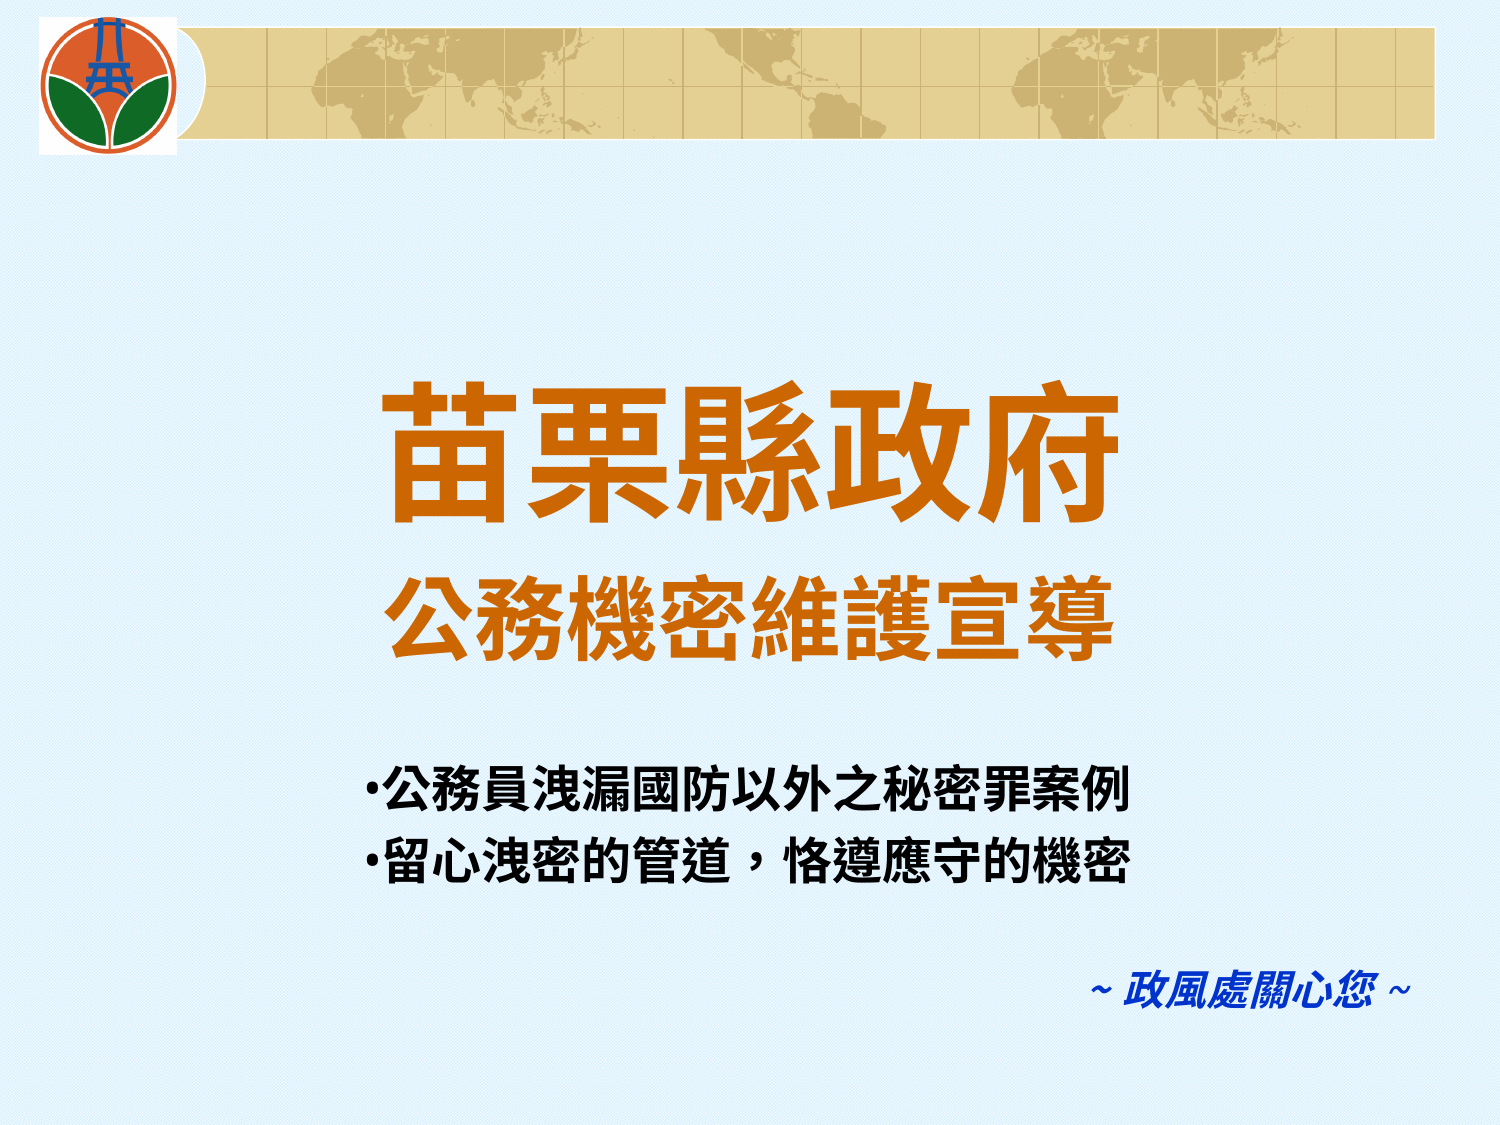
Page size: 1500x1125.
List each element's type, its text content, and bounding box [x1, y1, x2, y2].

subtitle 公務員洩漏國防以外之秘密罪案例 留心洩密的管道，恪遵應守的機密 ~政風處關心您~ [348, 692, 1424, 1047]
title 苗栗縣政府 公務機密維護宣導 [112, 350, 1388, 646]
picture [0, 0, 1500, 1125]
